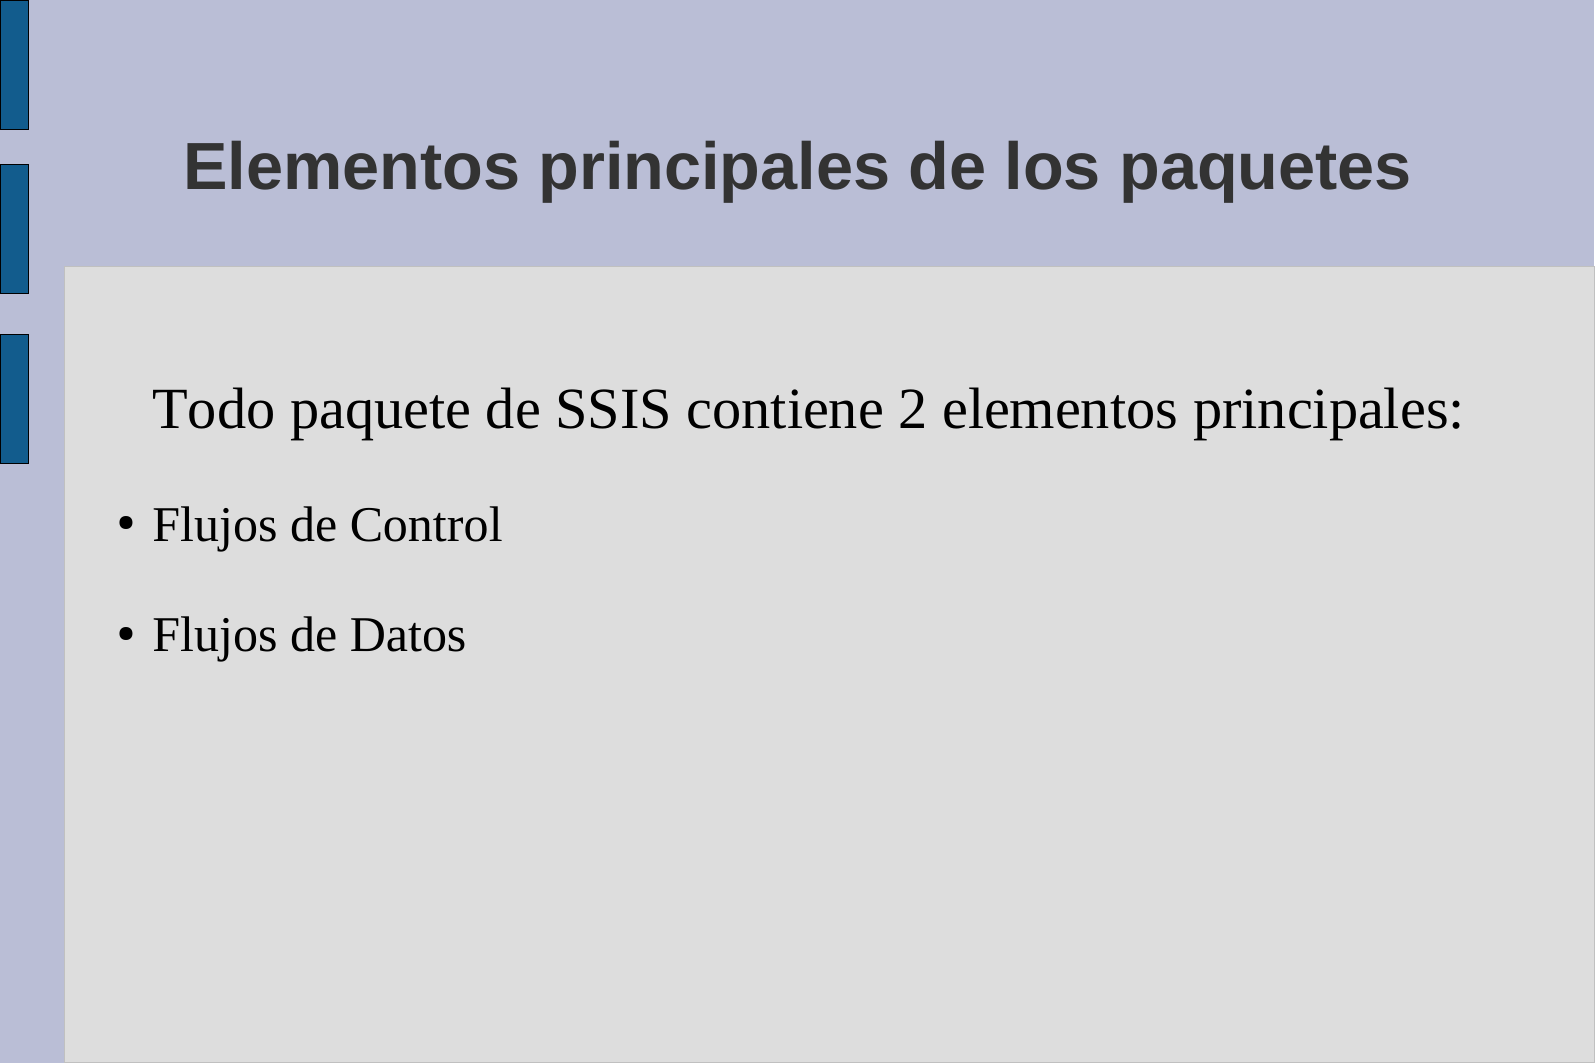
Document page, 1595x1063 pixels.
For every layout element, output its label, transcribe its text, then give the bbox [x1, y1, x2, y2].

title Elementos principales de los paquetes [117, 78, 1479, 256]
subtitle Todo paquete de SSIS contiene 2 elementos principales: Flujos de Control Flujos de Datos [117, 295, 1479, 966]
